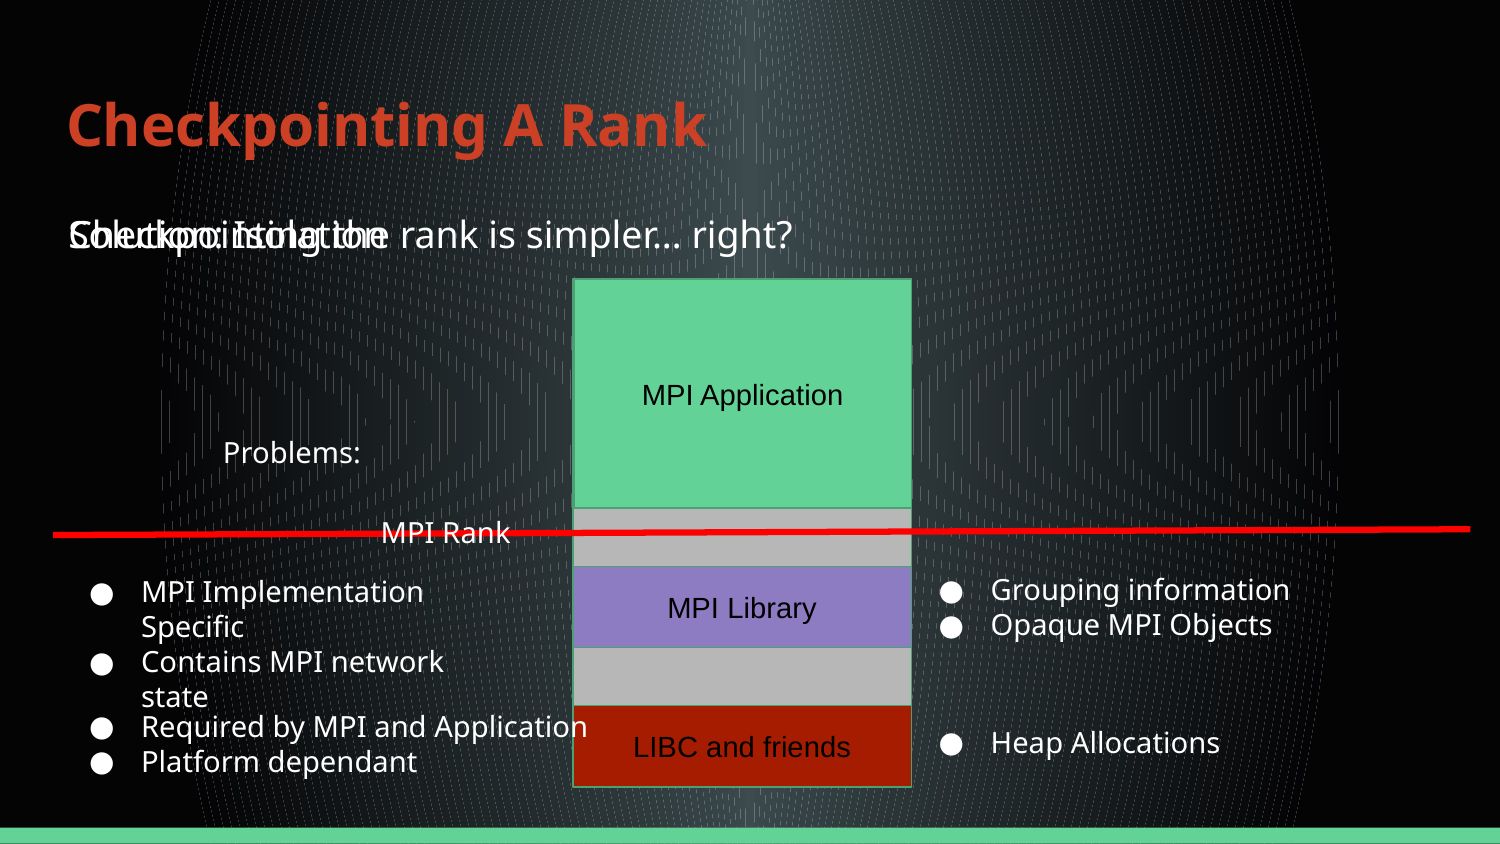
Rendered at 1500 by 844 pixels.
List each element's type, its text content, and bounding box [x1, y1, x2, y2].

text_box Required by MPI and Application Platform dependant [51, 692, 611, 787]
text_box MPI Rank [365, 499, 527, 566]
list Checkpointing the rank is simpler… right? [53, 189, 1452, 307]
text_box [572, 648, 912, 705]
title Checkpointing A Rank [51, 72, 1449, 167]
text_box [572, 535, 912, 566]
text_box MPI Application [573, 279, 912, 509]
text_box Problems: MPI Implementation Specific Contains MPI network state [51, 418, 533, 648]
text_box Heap Allocations [900, 709, 1250, 787]
text_box MPI Library [572, 566, 900, 648]
text_box [572, 278, 912, 529]
text_box LIBC and friends [611, 705, 912, 787]
text_box Grouping information Opaque MPI Objects [900, 556, 1377, 658]
